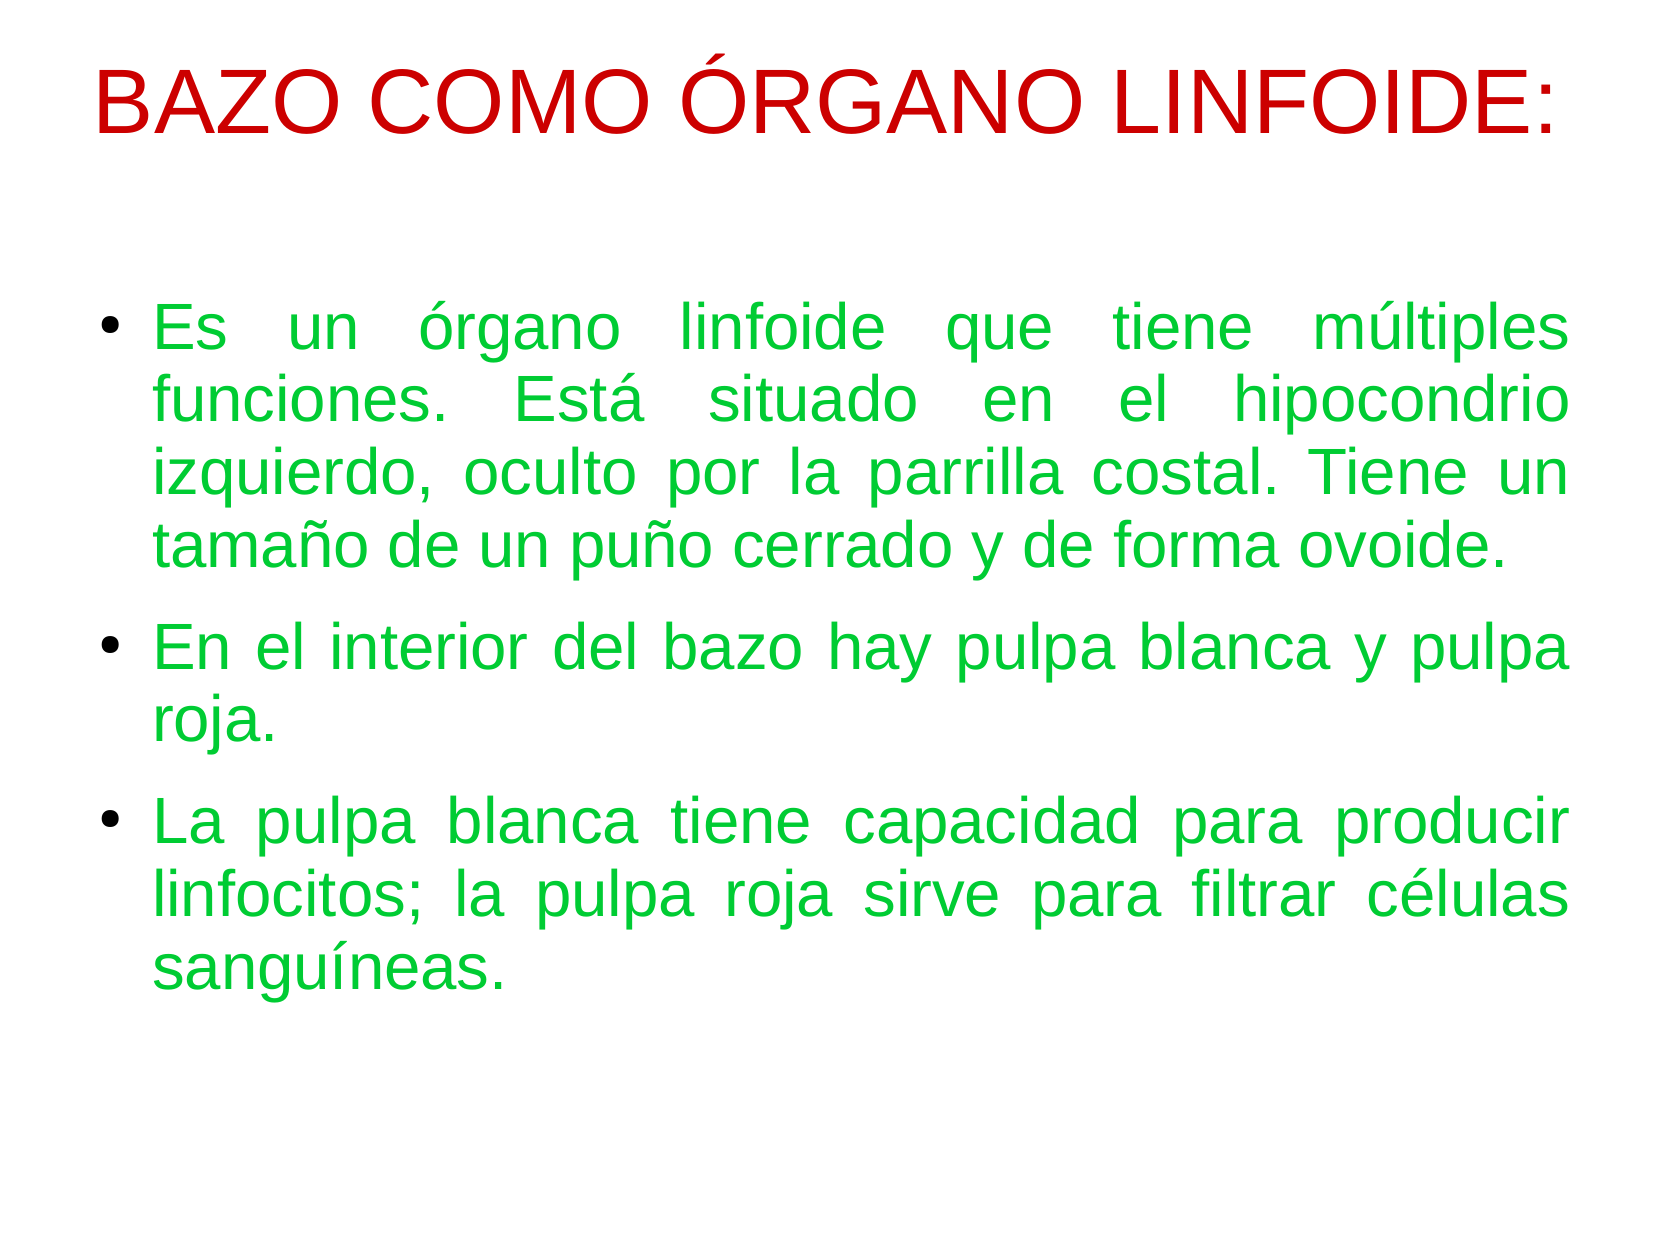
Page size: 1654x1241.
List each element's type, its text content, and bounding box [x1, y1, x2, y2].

list Es un órgano linfoide que tiene múltiples funciones. Está situado en el hipocondrio izquierdo, oculto por la parrilla costal. Tiene un tamaño de un puño cerrado y de forma ovoide. En el interior del bazo hay pulpa blanca y pulpa roja. La pulpa blanca tiene capacidad para producir linfocitos; la pulpa roja sirve para filtrar células sanguíneas. [82, 290, 1571, 1010]
title BAZO COMO ÓRGANO LINFOIDE: [82, 49, 1571, 257]
